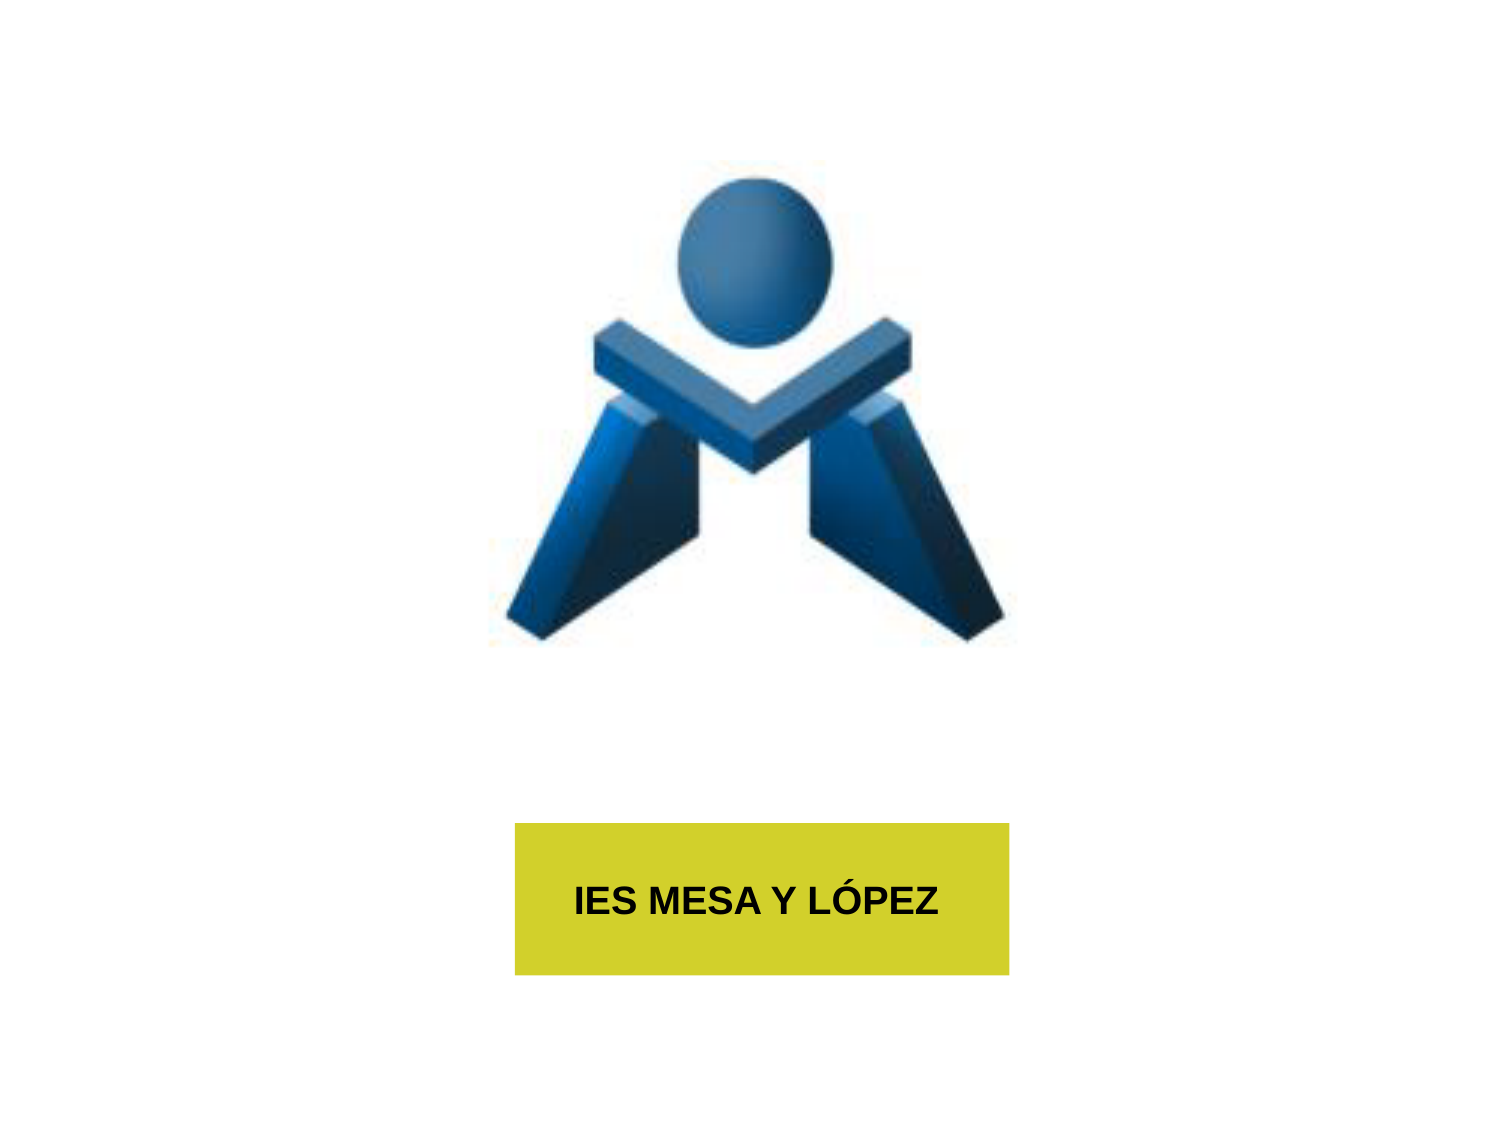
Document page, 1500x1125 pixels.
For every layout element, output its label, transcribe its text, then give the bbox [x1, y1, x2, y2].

text_box IES MESA Y LÓPEZ [514, 823, 1010, 976]
picture [442, 160, 1081, 693]
